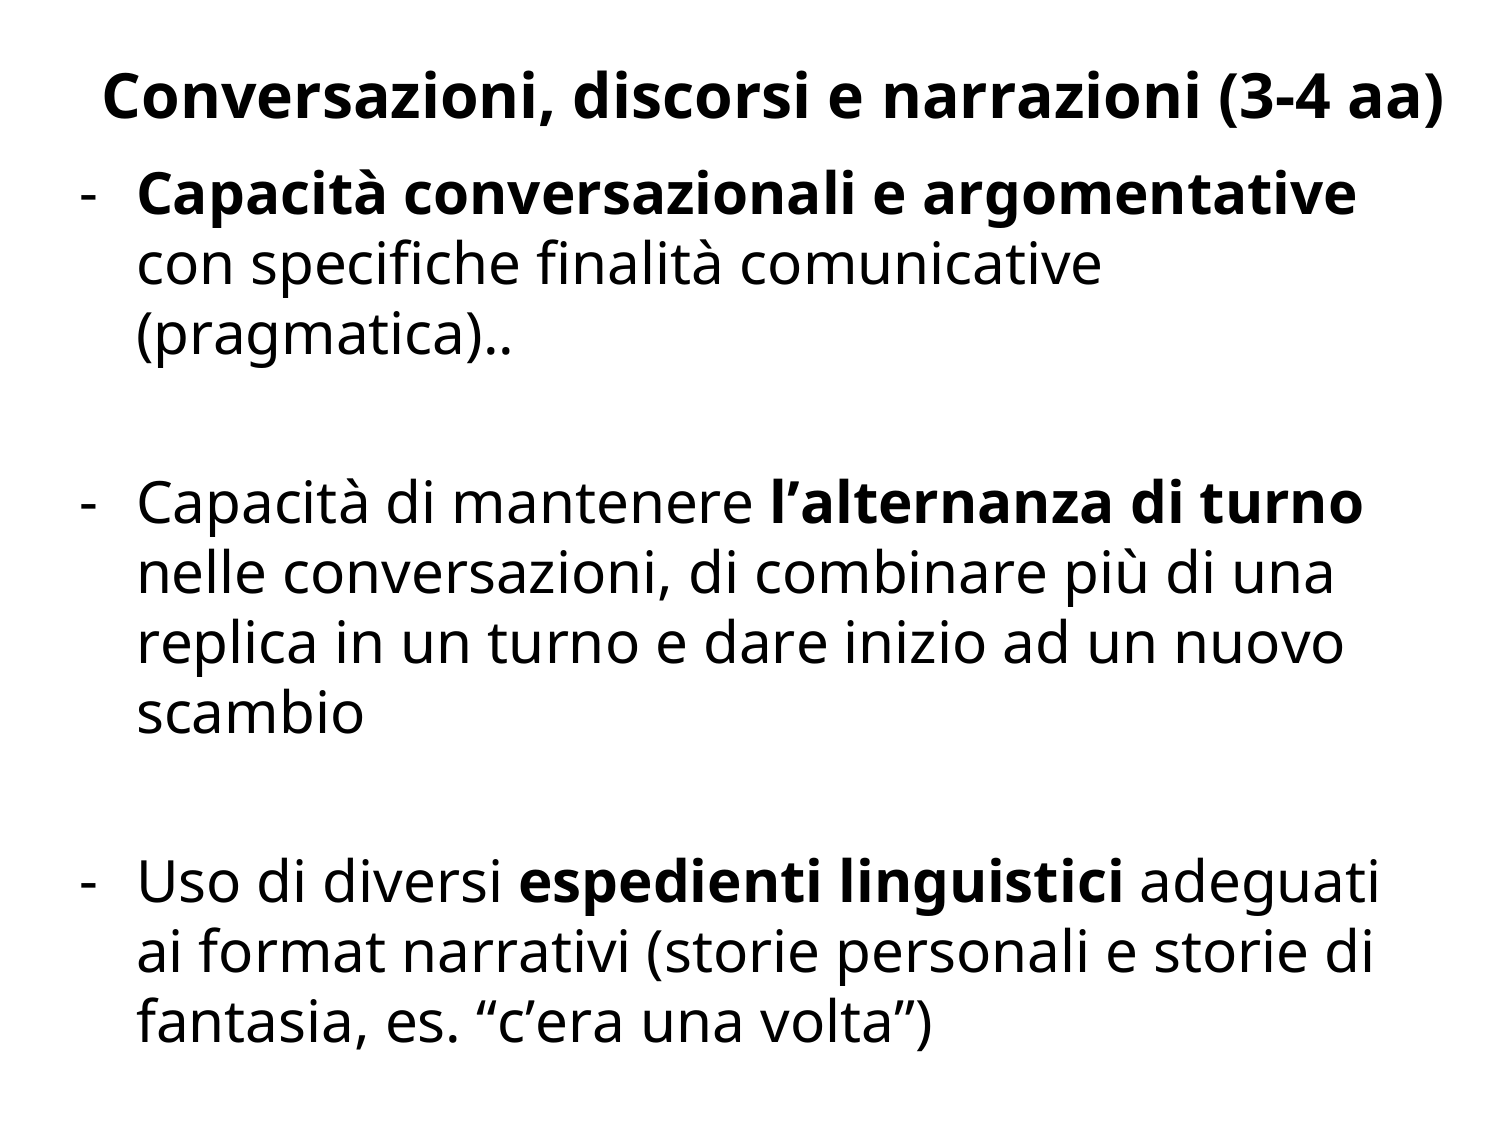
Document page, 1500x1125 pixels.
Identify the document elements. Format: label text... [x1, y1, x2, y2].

title Conversazioni, discorsi e narrazioni (3-4 aa) [76, 42, 1471, 139]
list Capacità conversazionali e argomentative con specifiche finalità comunicative (pragmatica).. Capacità di mantenere l’alternanza di turno nelle conversazioni, di combinare più di una replica in un turno e dare inizio ad un nuovo scambio Uso di diversi espedienti linguistici adeguati ai format narrativi (storie personali e storie di fantasia, es. “c’era una volta”) [64, 148, 1458, 1077]
